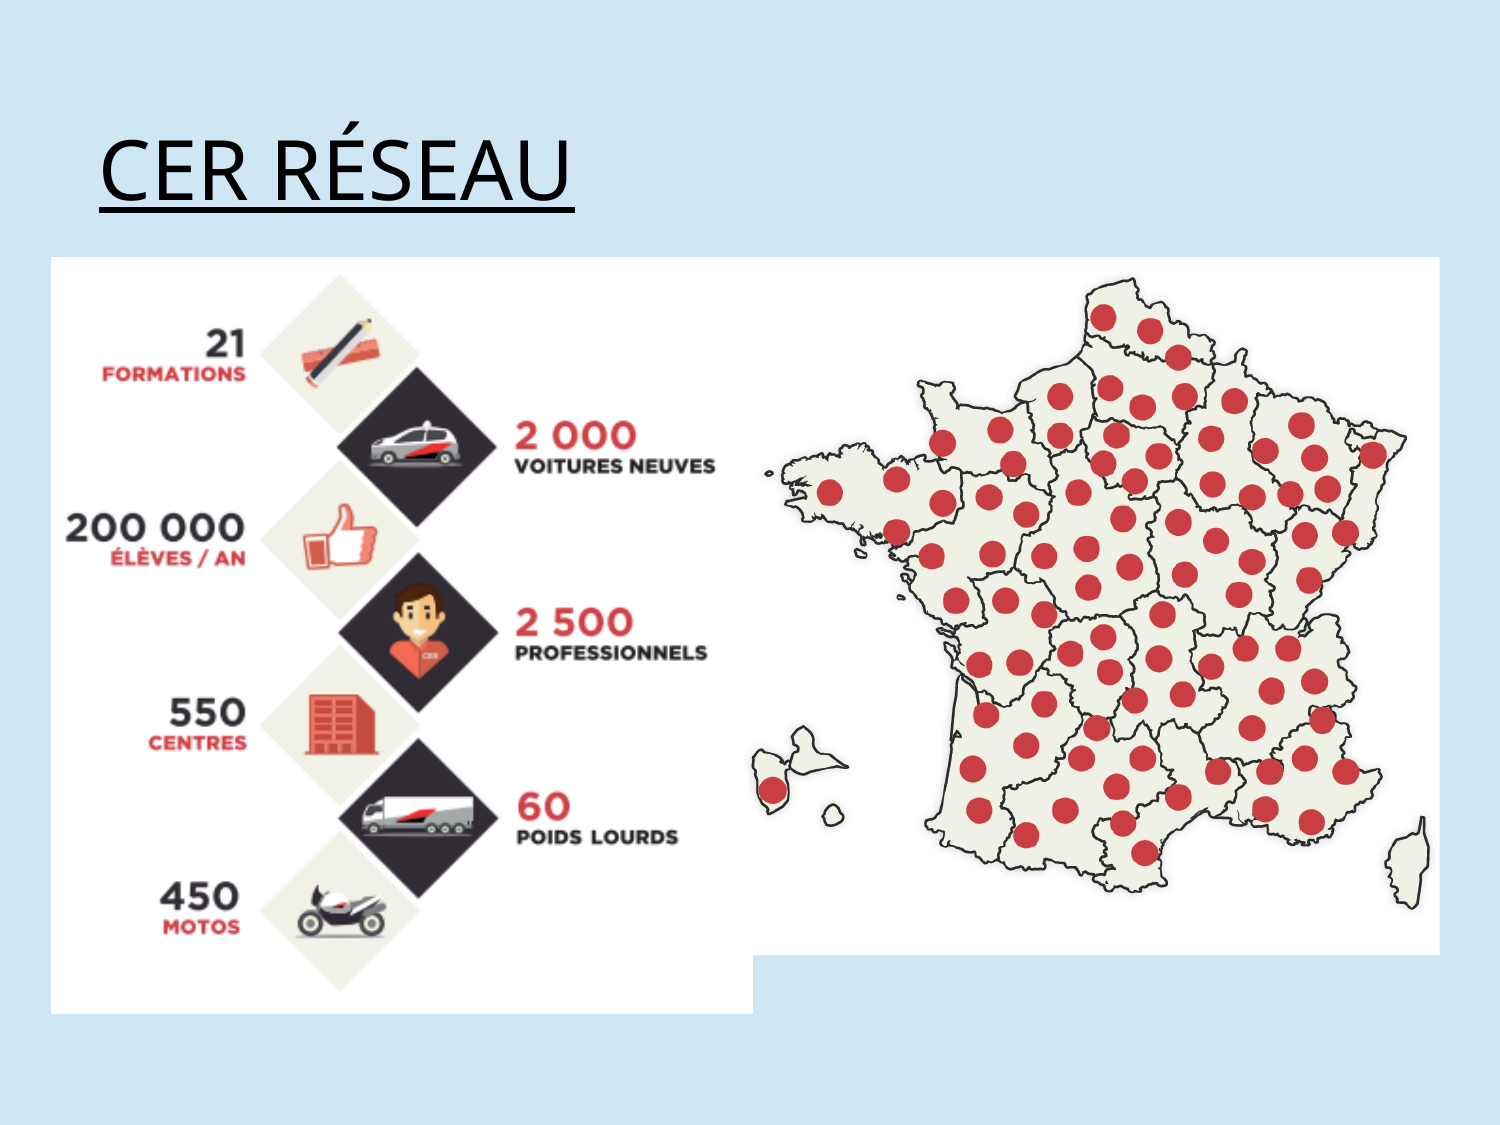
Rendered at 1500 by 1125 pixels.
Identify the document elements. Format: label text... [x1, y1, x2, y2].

text_box CER RÉSEAU [83, 92, 1378, 256]
picture [51, 257, 1440, 1014]
